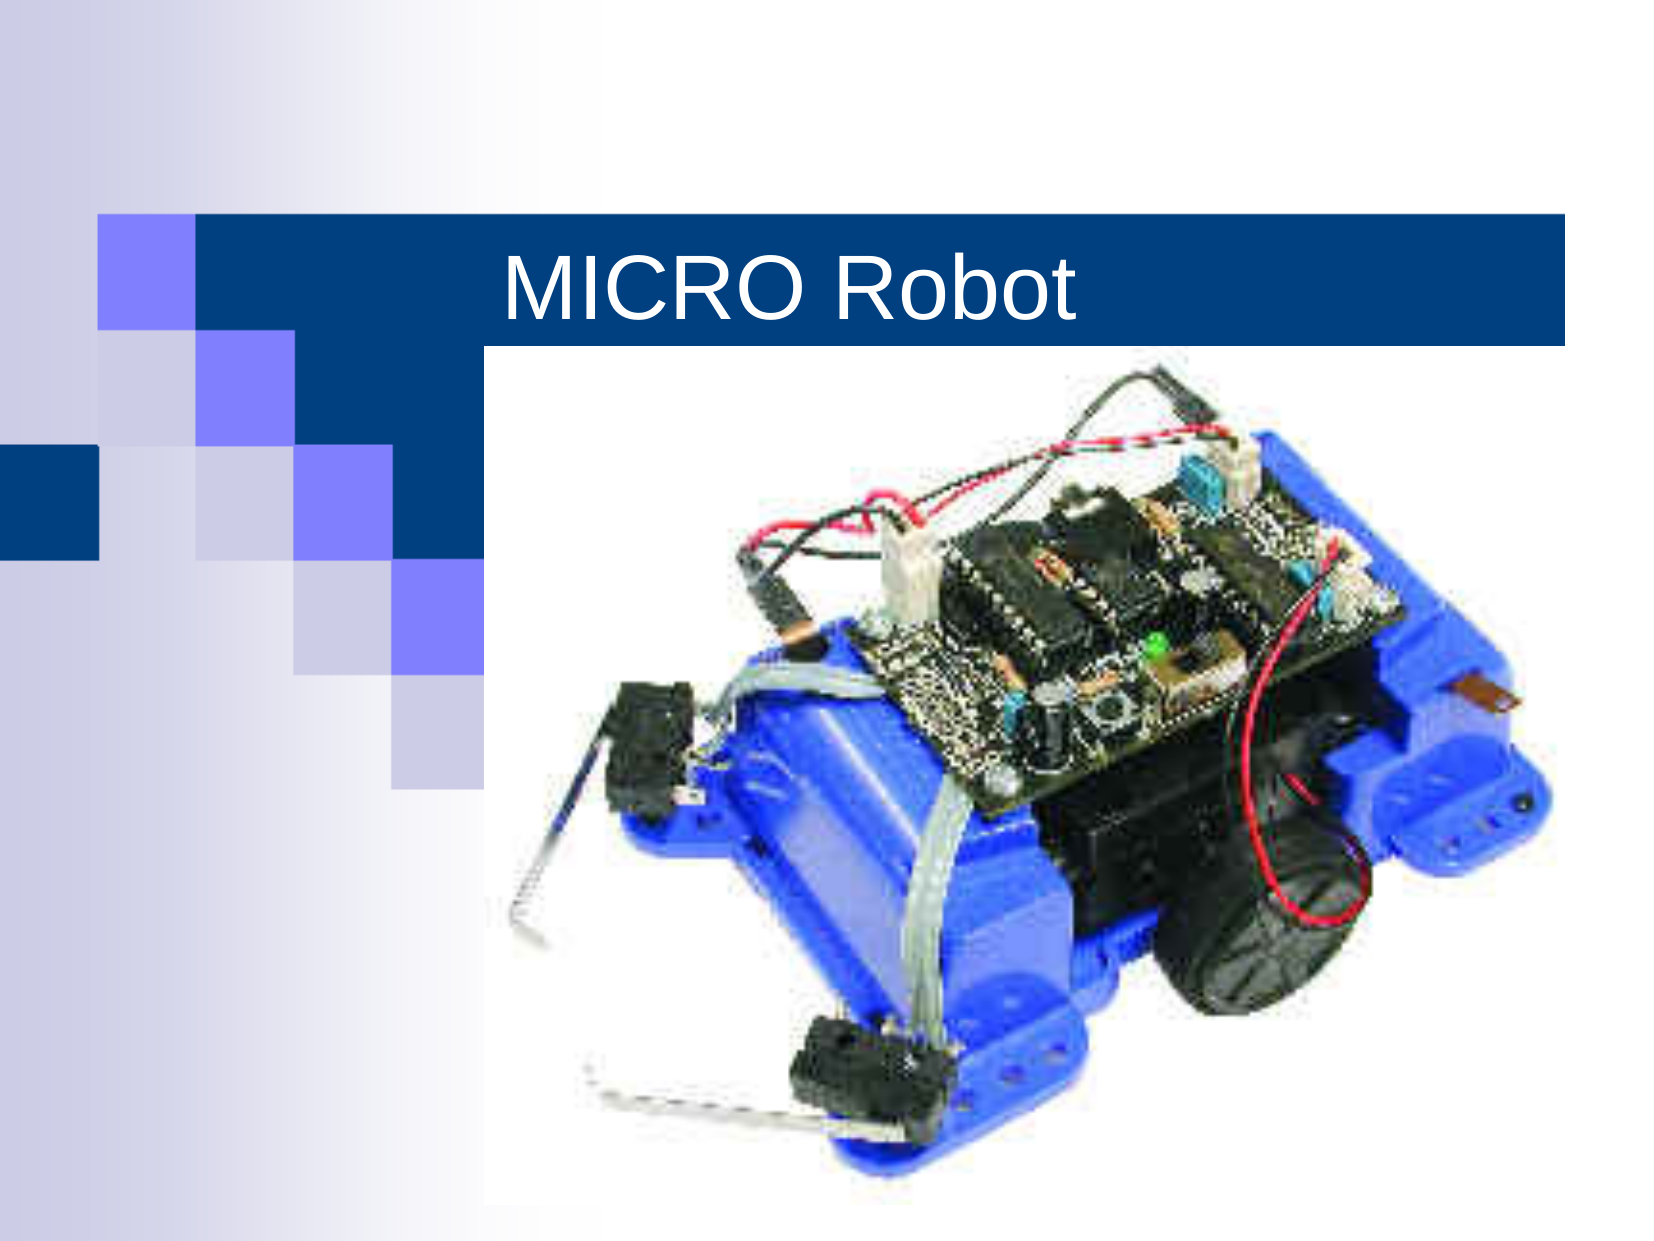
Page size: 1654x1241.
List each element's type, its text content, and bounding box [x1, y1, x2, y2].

picture [484, 346, 1577, 1205]
title MICRO Robot [501, 236, 1534, 346]
